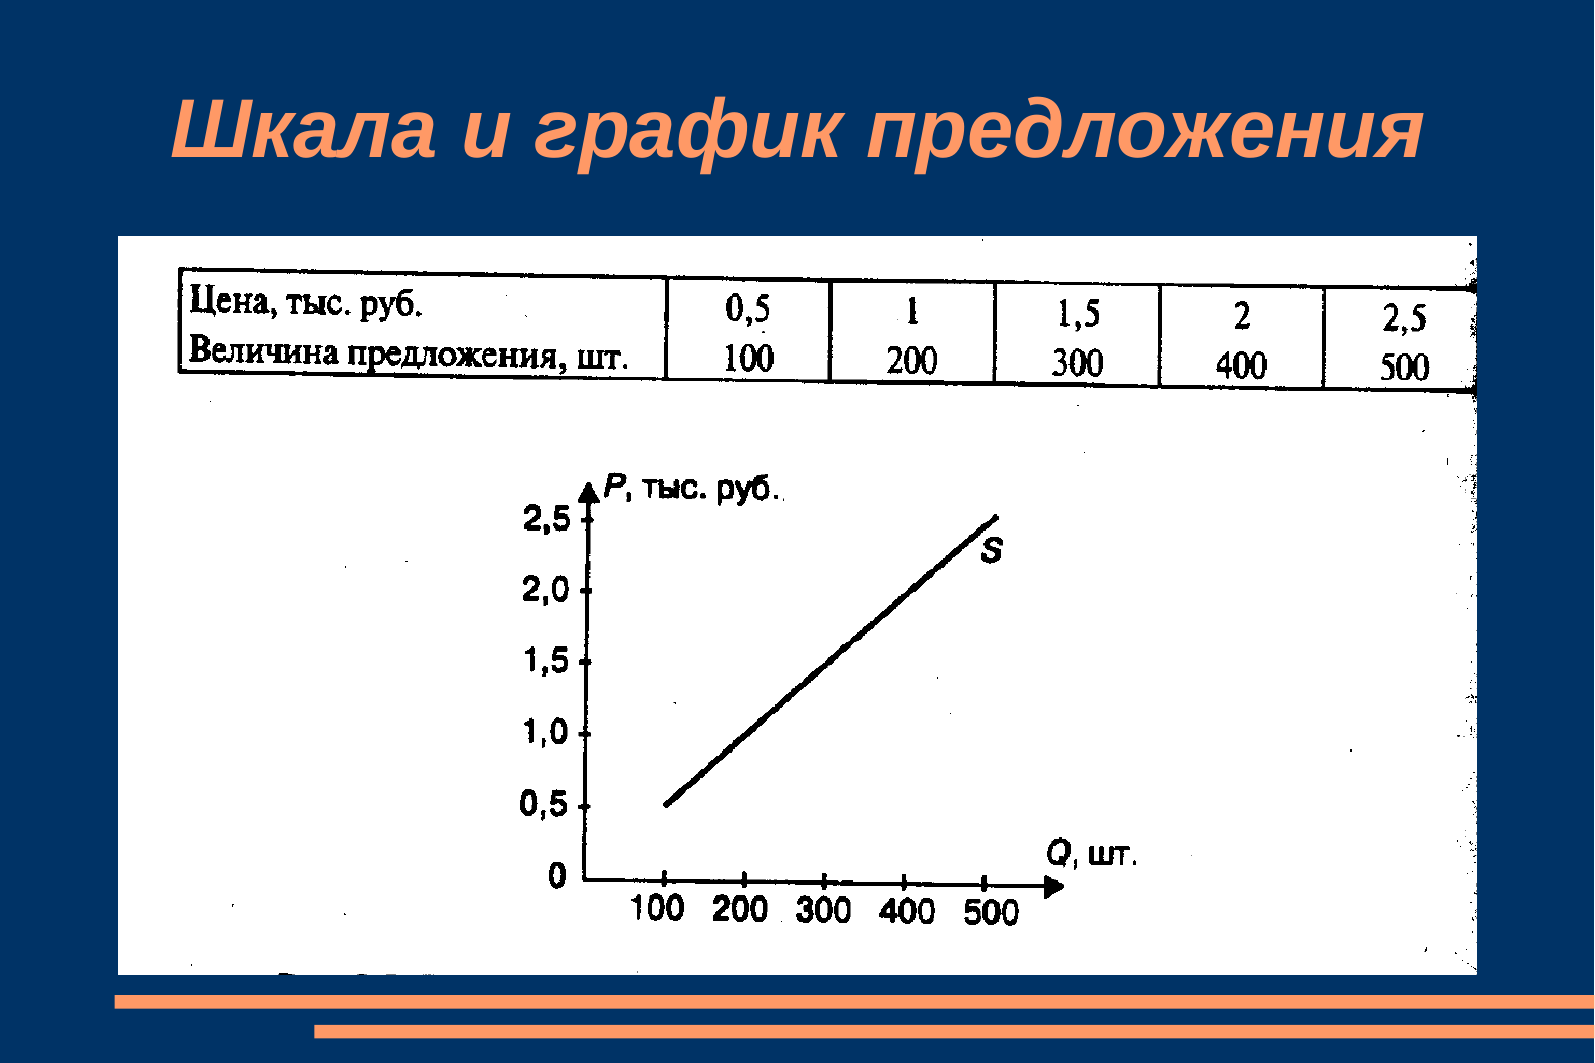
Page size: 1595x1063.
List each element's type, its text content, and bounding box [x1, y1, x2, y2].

title Шкала и график предложения [117, 47, 1479, 210]
picture [117, 236, 1477, 975]
